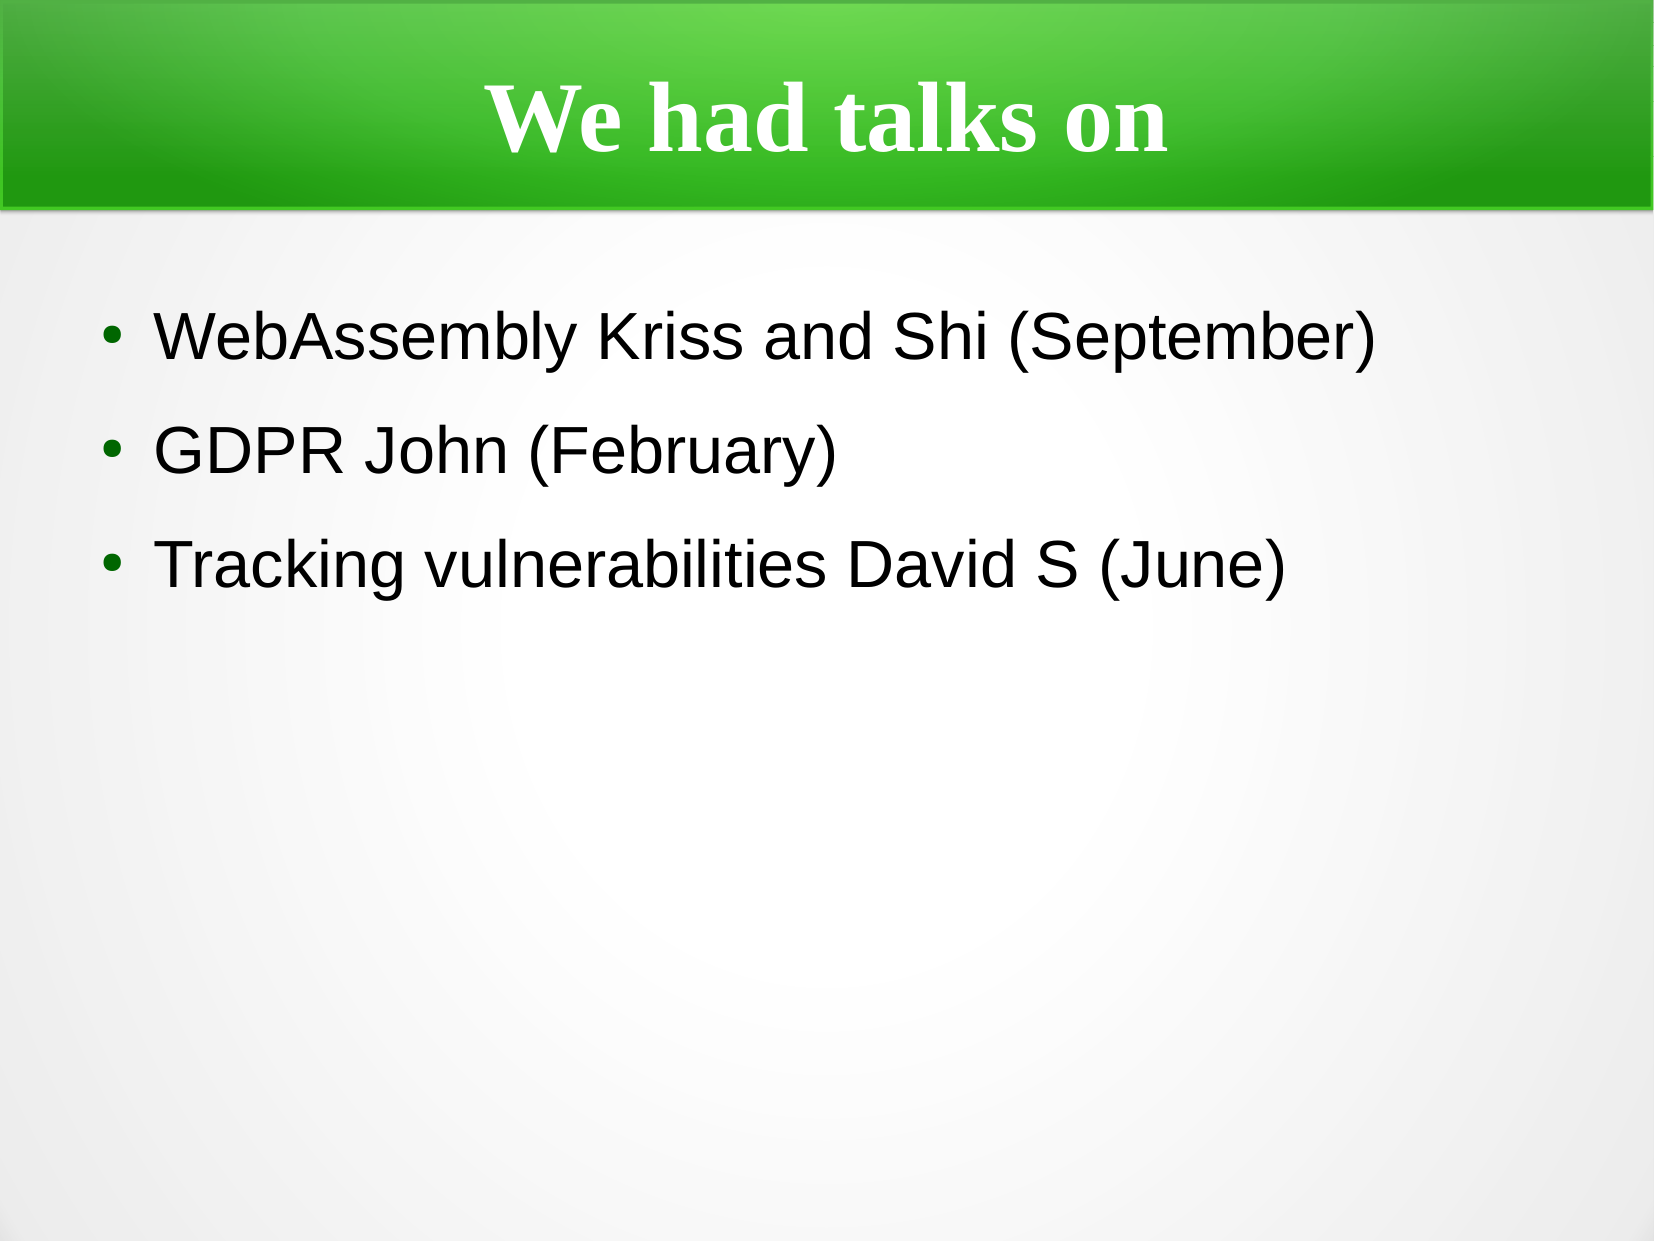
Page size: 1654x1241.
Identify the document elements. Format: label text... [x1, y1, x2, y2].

title We had talks on [82, 45, 1571, 192]
list WebAssembly Kriss and Shi (September) GDPR John (February) Tracking vulnerabilities David S (June) [82, 299, 1571, 1019]
